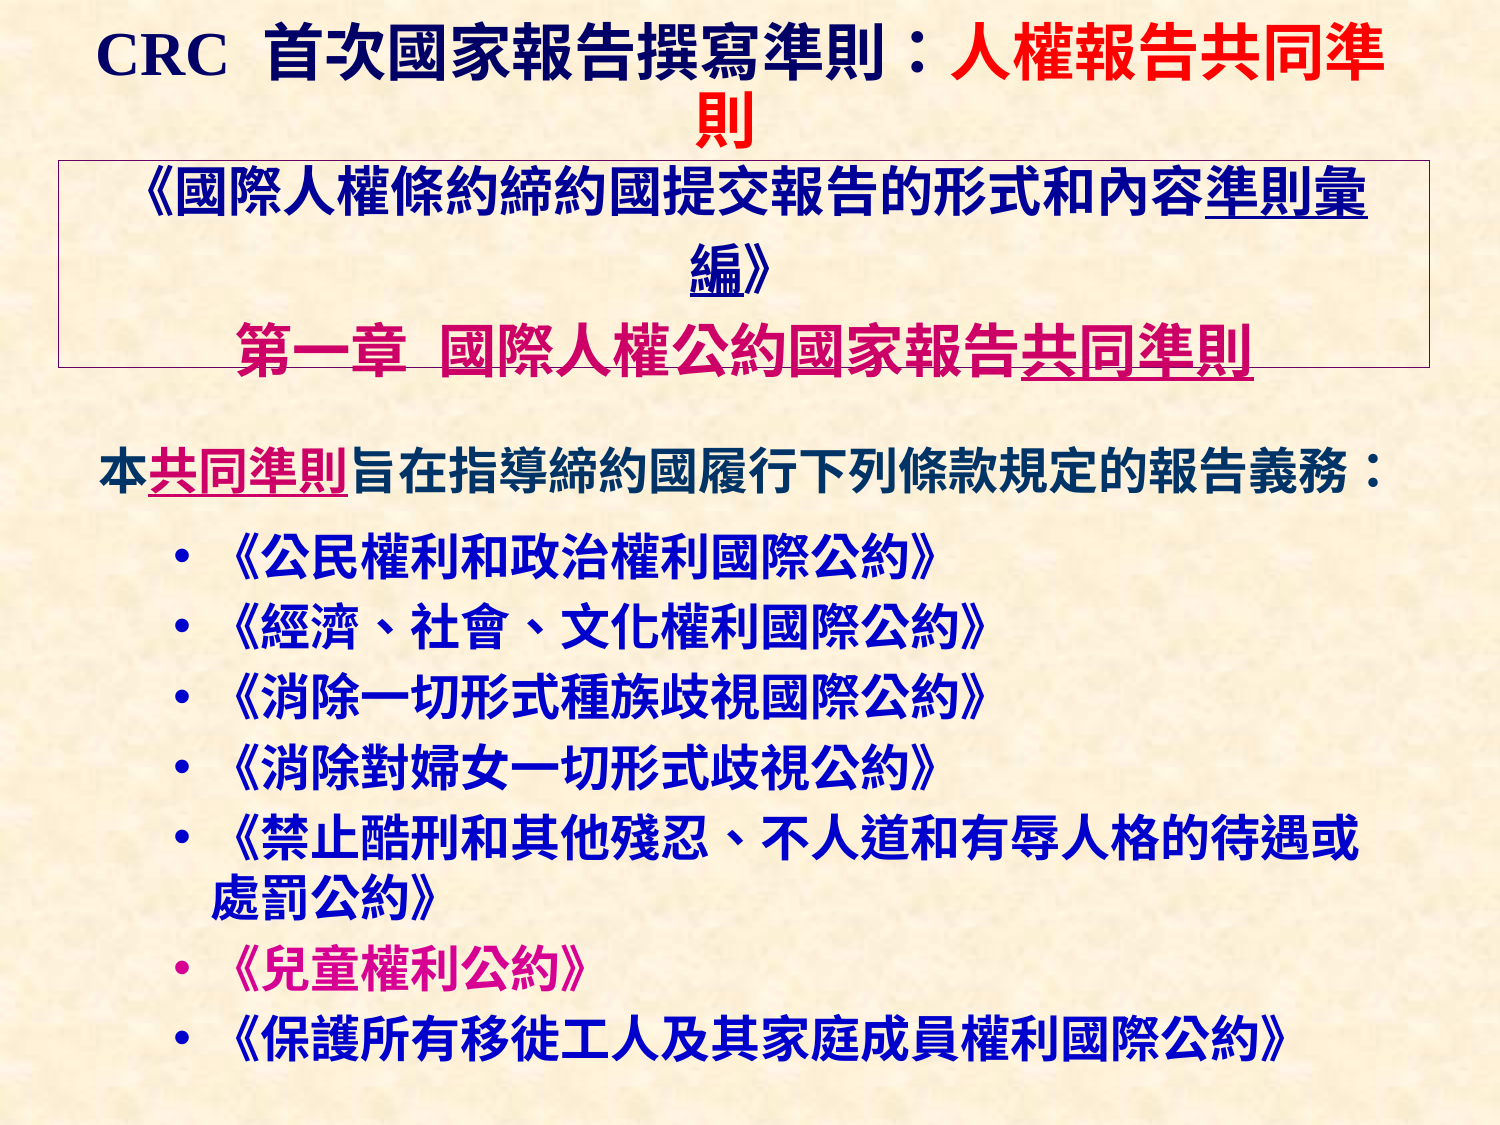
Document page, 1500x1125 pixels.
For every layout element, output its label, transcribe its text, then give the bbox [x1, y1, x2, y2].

text_box CRC 首次國家報告撰寫準則：人權報告共同準則 [398, 59, 437, 71]
title 《國際人權條約締約國提交報告的形式和內容準則彙編》 第一章 國際人權公約國家報告共同準則 [58, 160, 1430, 368]
picture [0, 0, 1500, 1125]
text_box CRC 首次國家報告撰寫準則：人權報告共同準則 [53, 59, 1430, 120]
list 本共同準則旨在指導締約國履行下列條款規定的報告義務： 《公民權利和政治權利國際公約》 《經濟、社會、文化權利國際公約》 《消除一切形式種族歧視國際公約》 《消除對婦女一切形式歧視公約》 《禁止酷刑和其他殘忍、不人道和有辱人格的待遇或處罰公約》 《兒童權利公約》 《保護所有移徙工人及其家庭成員權利國際公約》 [83, 432, 1400, 1125]
